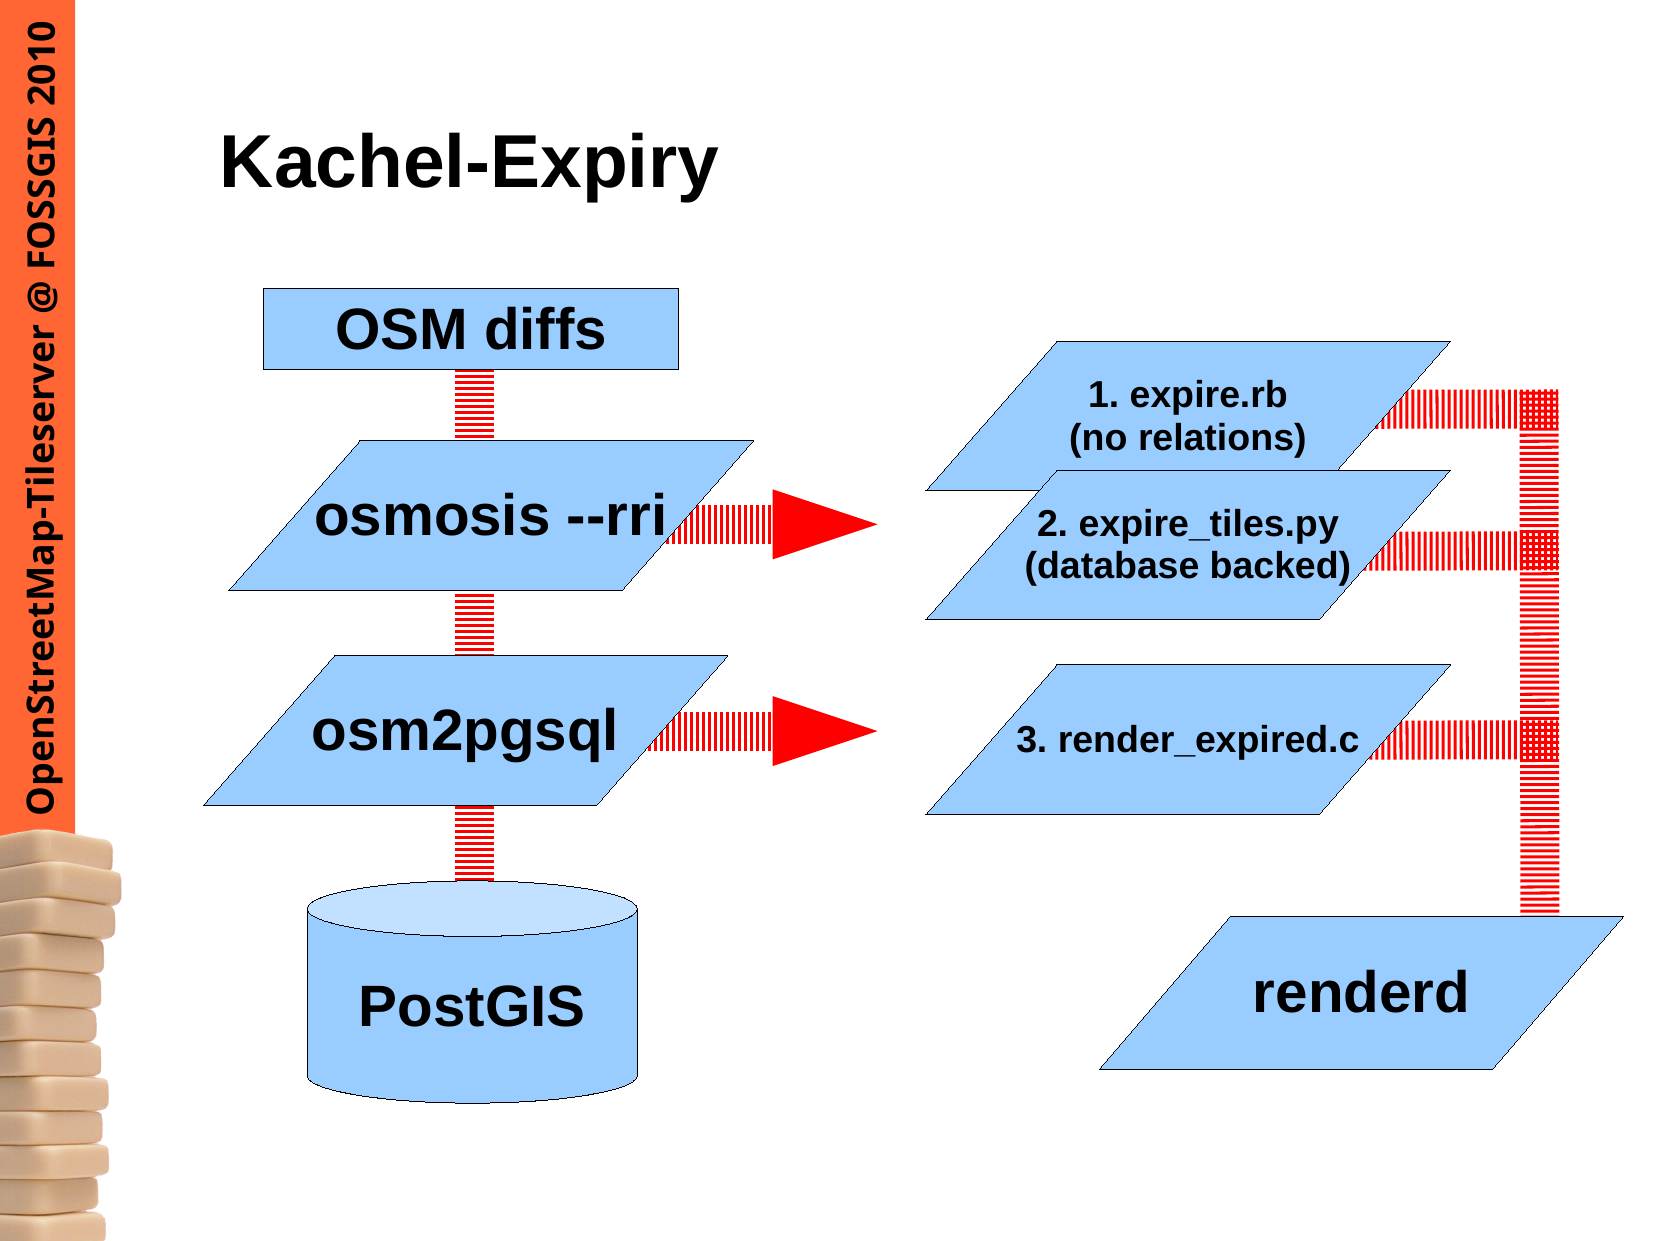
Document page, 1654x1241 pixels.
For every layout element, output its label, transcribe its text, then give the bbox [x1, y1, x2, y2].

text_box renderd [1099, 916, 1624, 1070]
text_box 3. render_expired.c [925, 664, 1451, 815]
text_box 2. expire_tiles.py (database backed) [925, 470, 1451, 620]
text_box PostGIS [307, 910, 638, 1104]
picture [0, 816, 133, 1241]
text_box Kachel-Expiry [205, 112, 1546, 212]
text_box osmosis --rri [228, 440, 754, 591]
text_box 1. expire.rb (no relations) [925, 341, 1451, 491]
text_box osm2pgsql [203, 655, 728, 806]
text_box OSM diffs [263, 288, 679, 370]
